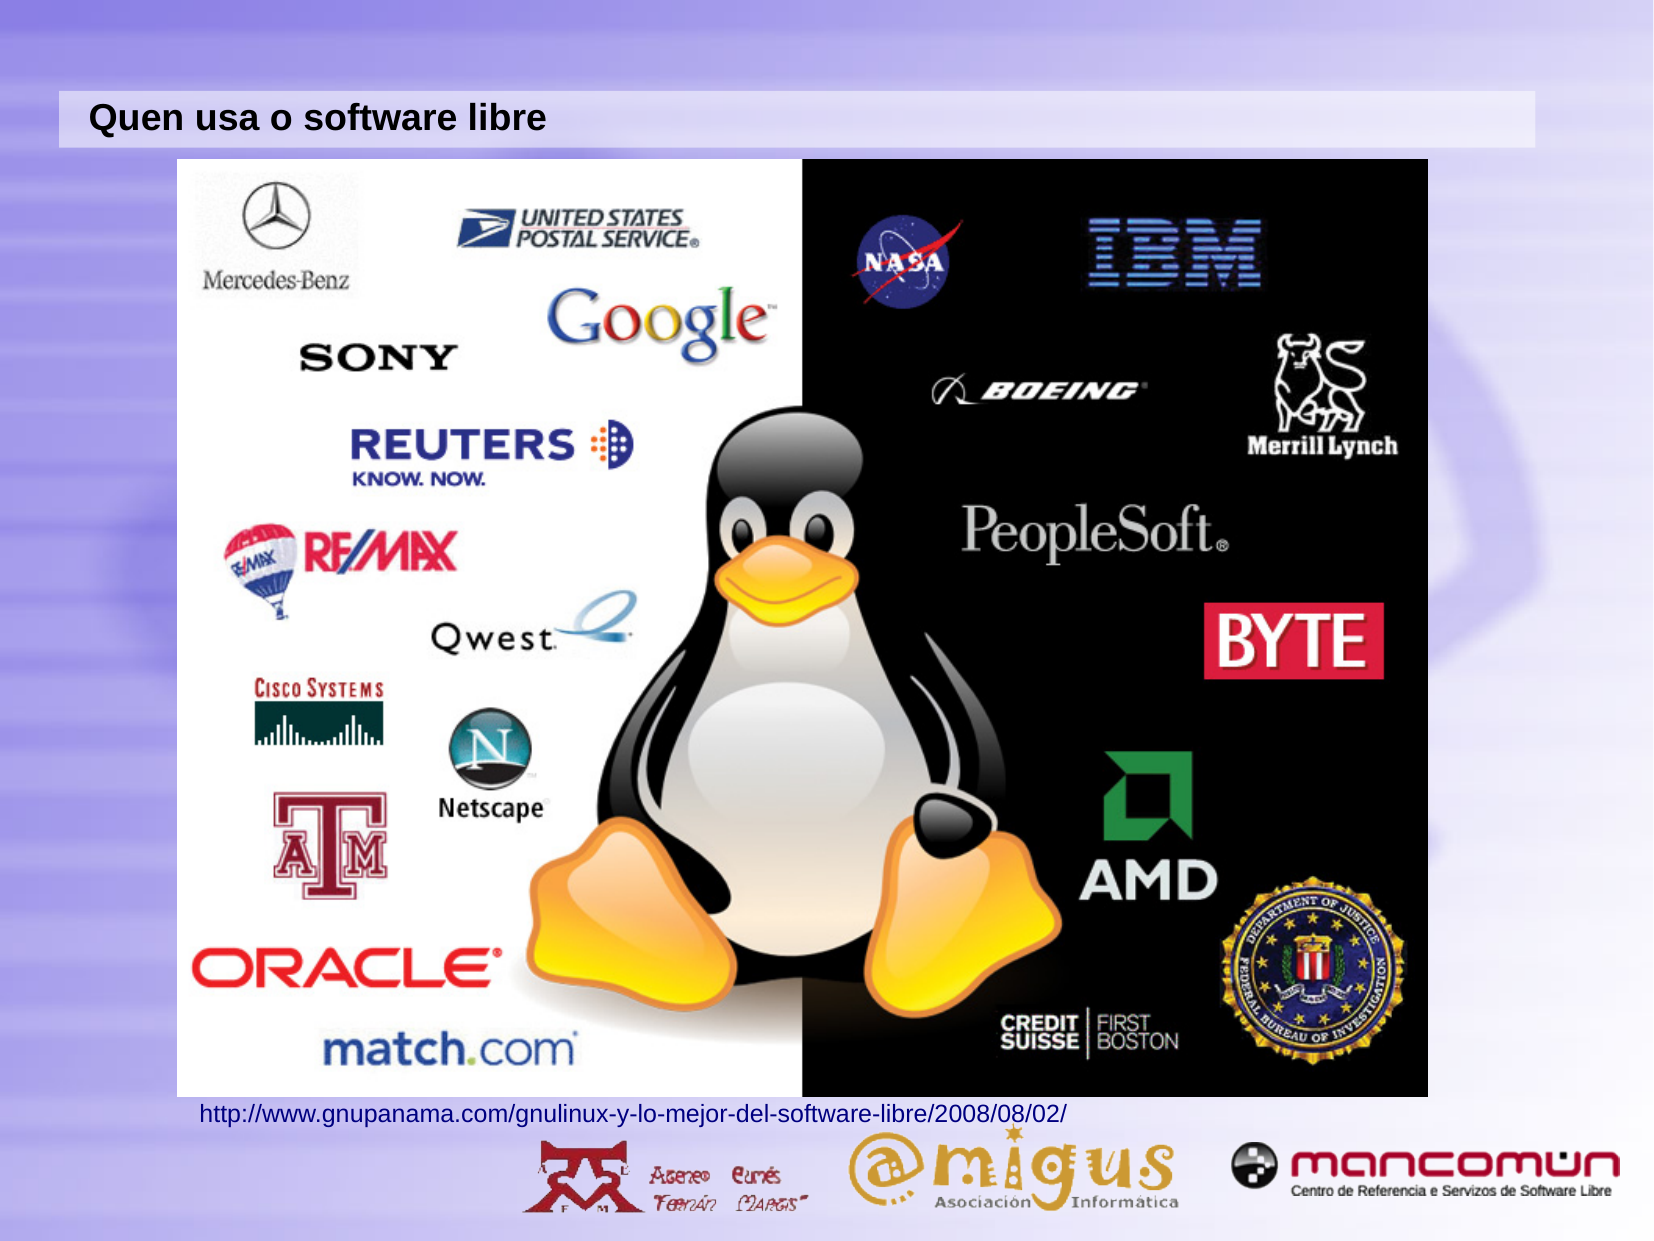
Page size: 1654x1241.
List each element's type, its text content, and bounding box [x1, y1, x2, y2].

picture [0, 0, 1654, 1241]
text_box Quen usa o software libre [59, 90, 1536, 148]
text_box http://www.gnupanama.com/gnulinux-y-lo-mejor-del-software-libre/2008/08/02/ [184, 1092, 1122, 1136]
